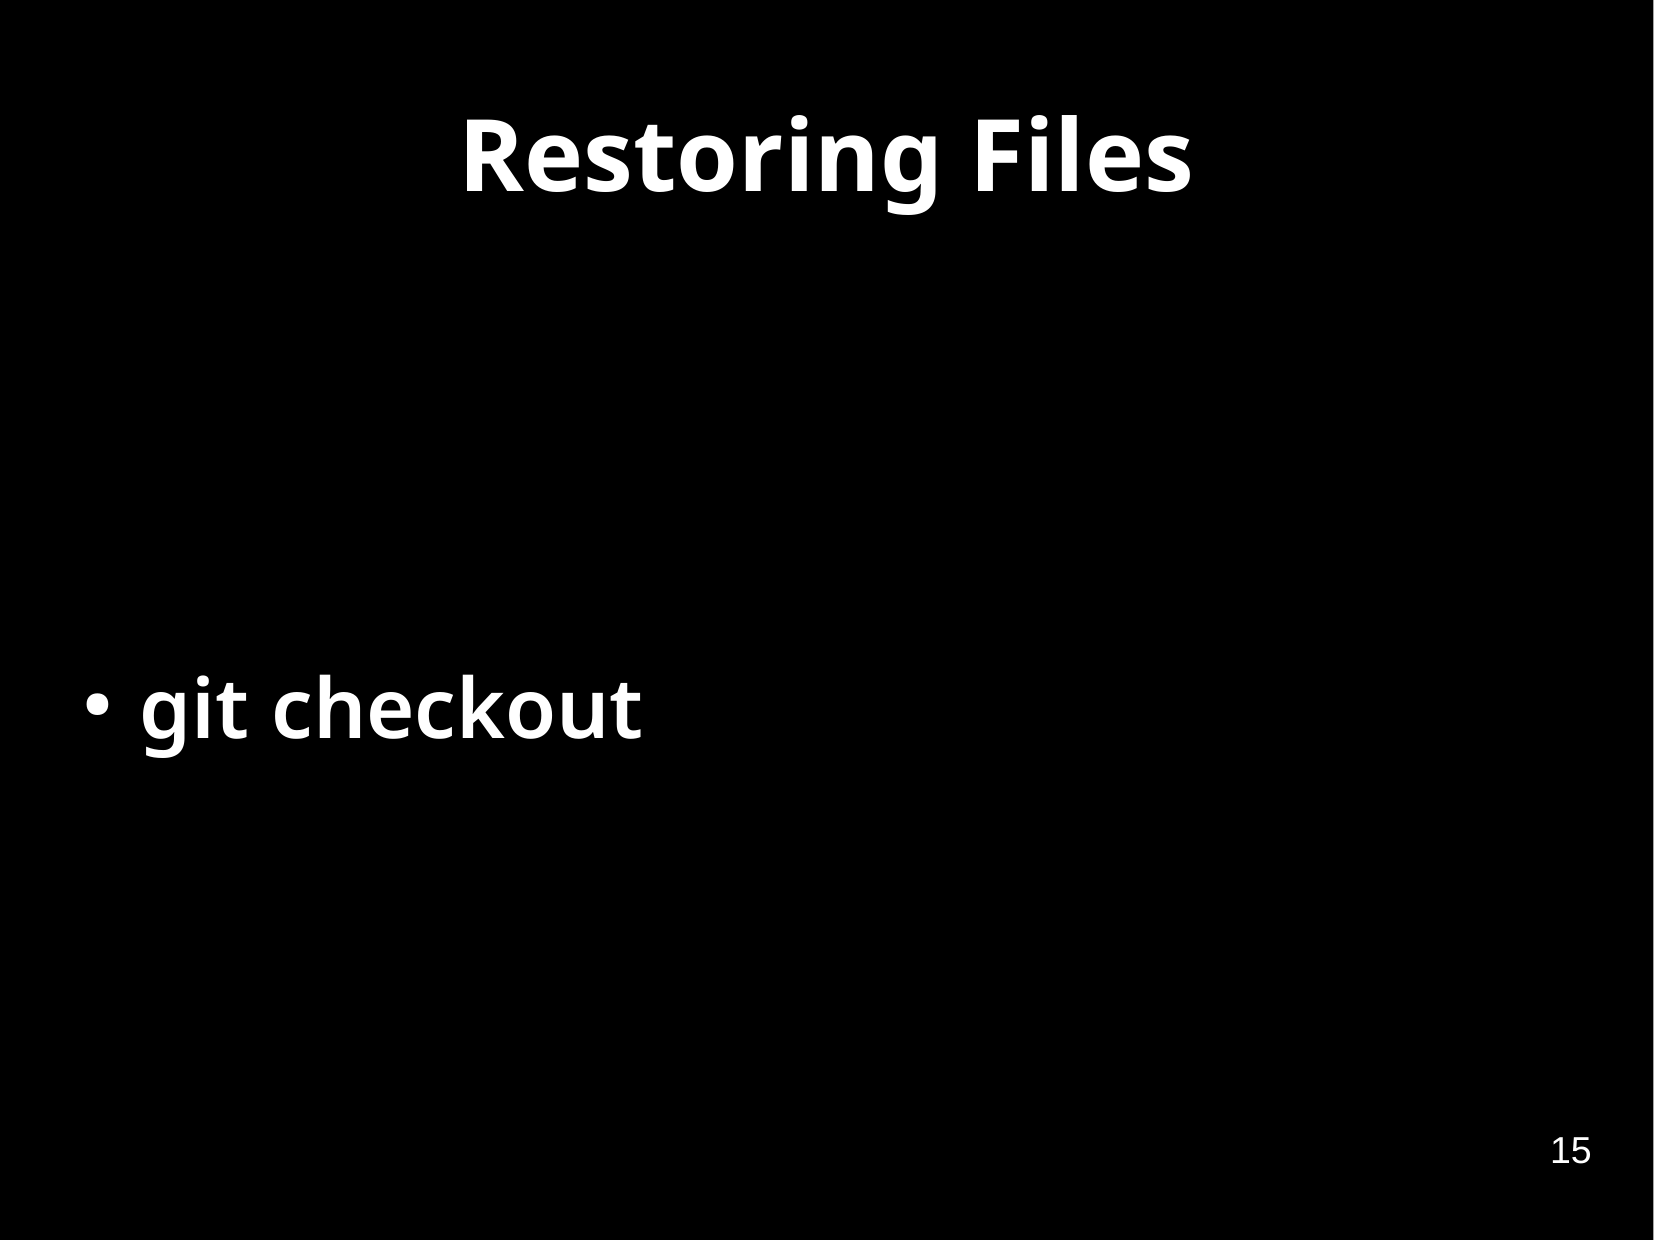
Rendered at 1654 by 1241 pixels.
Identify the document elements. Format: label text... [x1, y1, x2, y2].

text_box 15 [1535, 1122, 1607, 1179]
title Restoring Files [82, 49, 1571, 257]
subtitle git checkout [82, 290, 1571, 1010]
